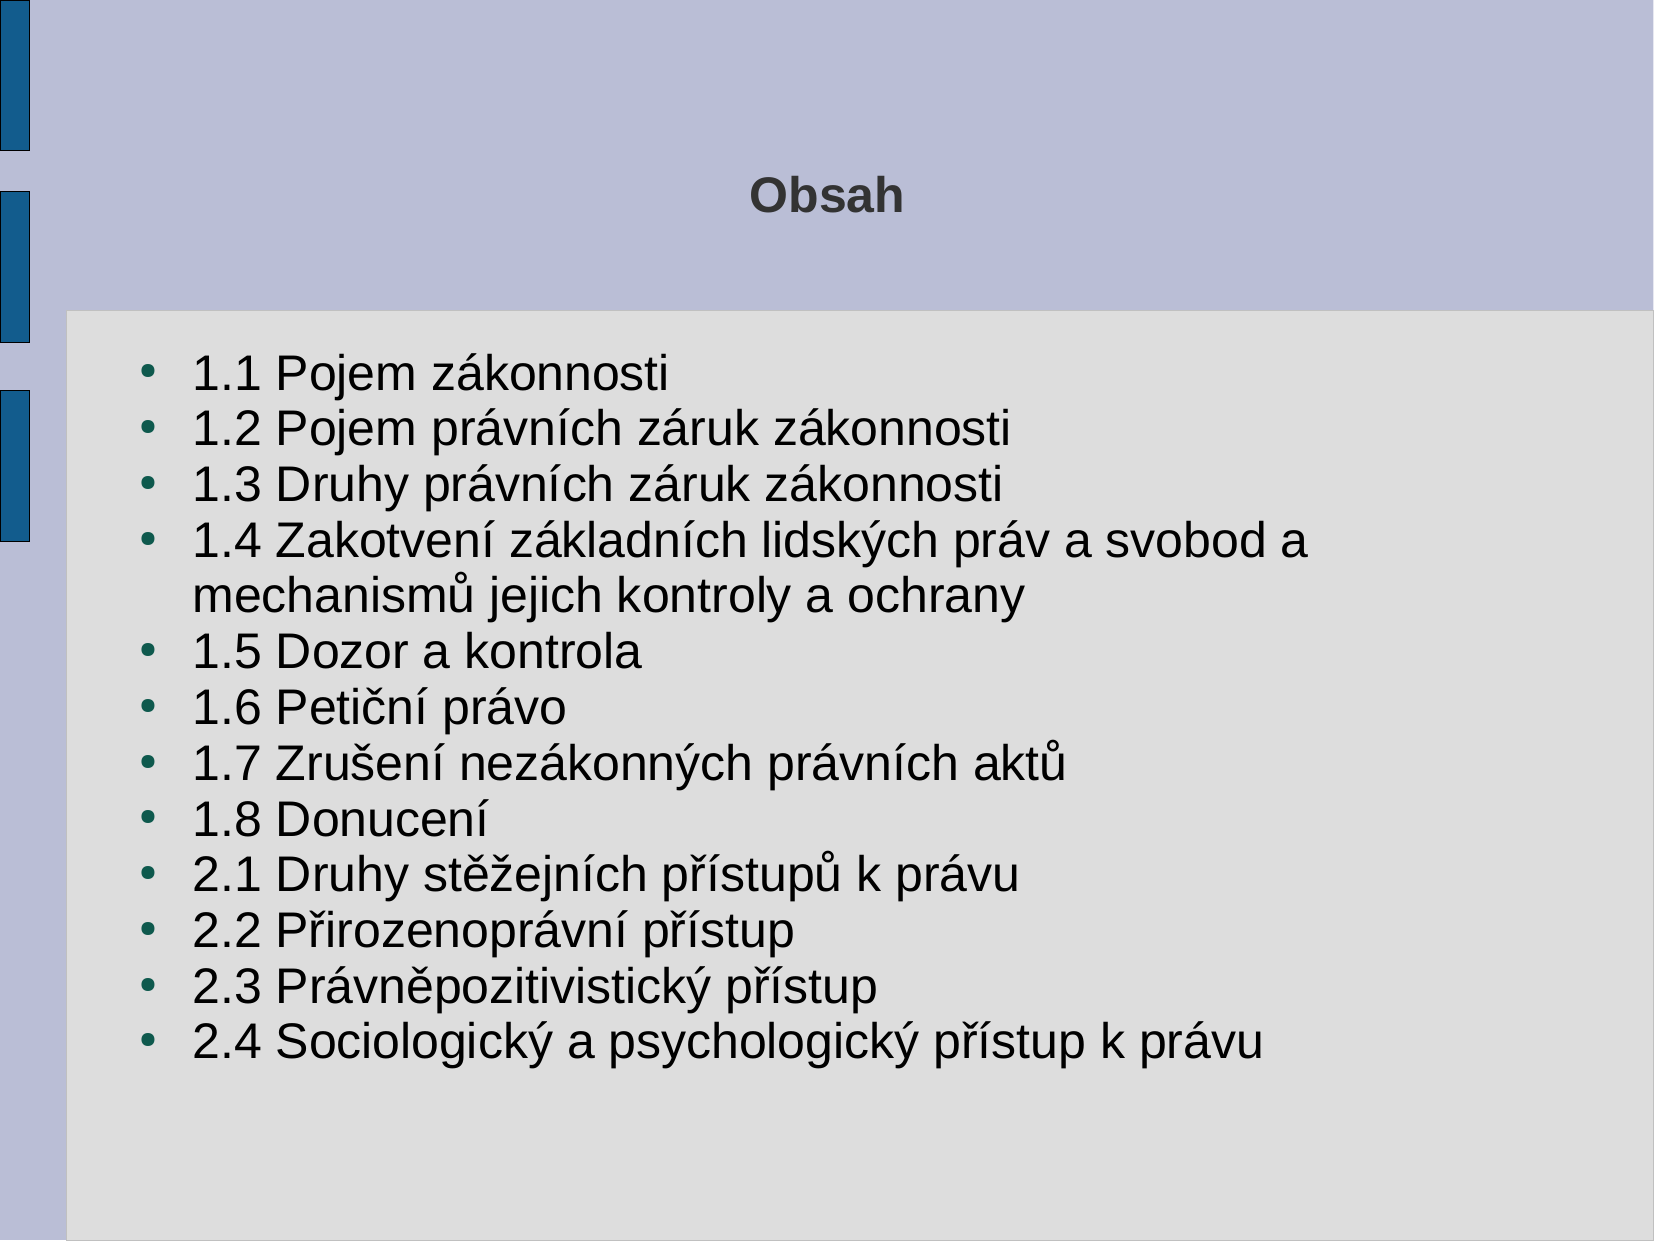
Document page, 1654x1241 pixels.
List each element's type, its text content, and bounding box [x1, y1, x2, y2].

title Obsah [121, 91, 1534, 299]
list 1.1 Pojem zákonnosti 1.2 Pojem právních záruk zákonnosti 1.3 Druhy právních záruk zákonnosti 1.4 Zakotvení základních lidských práv a svobod a mechanismů jejich kontroly a ochrany 1.5 Dozor a kontrola 1.6 Petiční právo 1.7 Zrušení nezákonných právních aktů 1.8 Donucení 2.1 Druhy stěžejních přístupů k právu 2.2 Přirozenoprávní přístup 2.3 Právněpozitivistický přístup 2.4 Sociologický a psychologický přístup k právu [121, 344, 1534, 1127]
